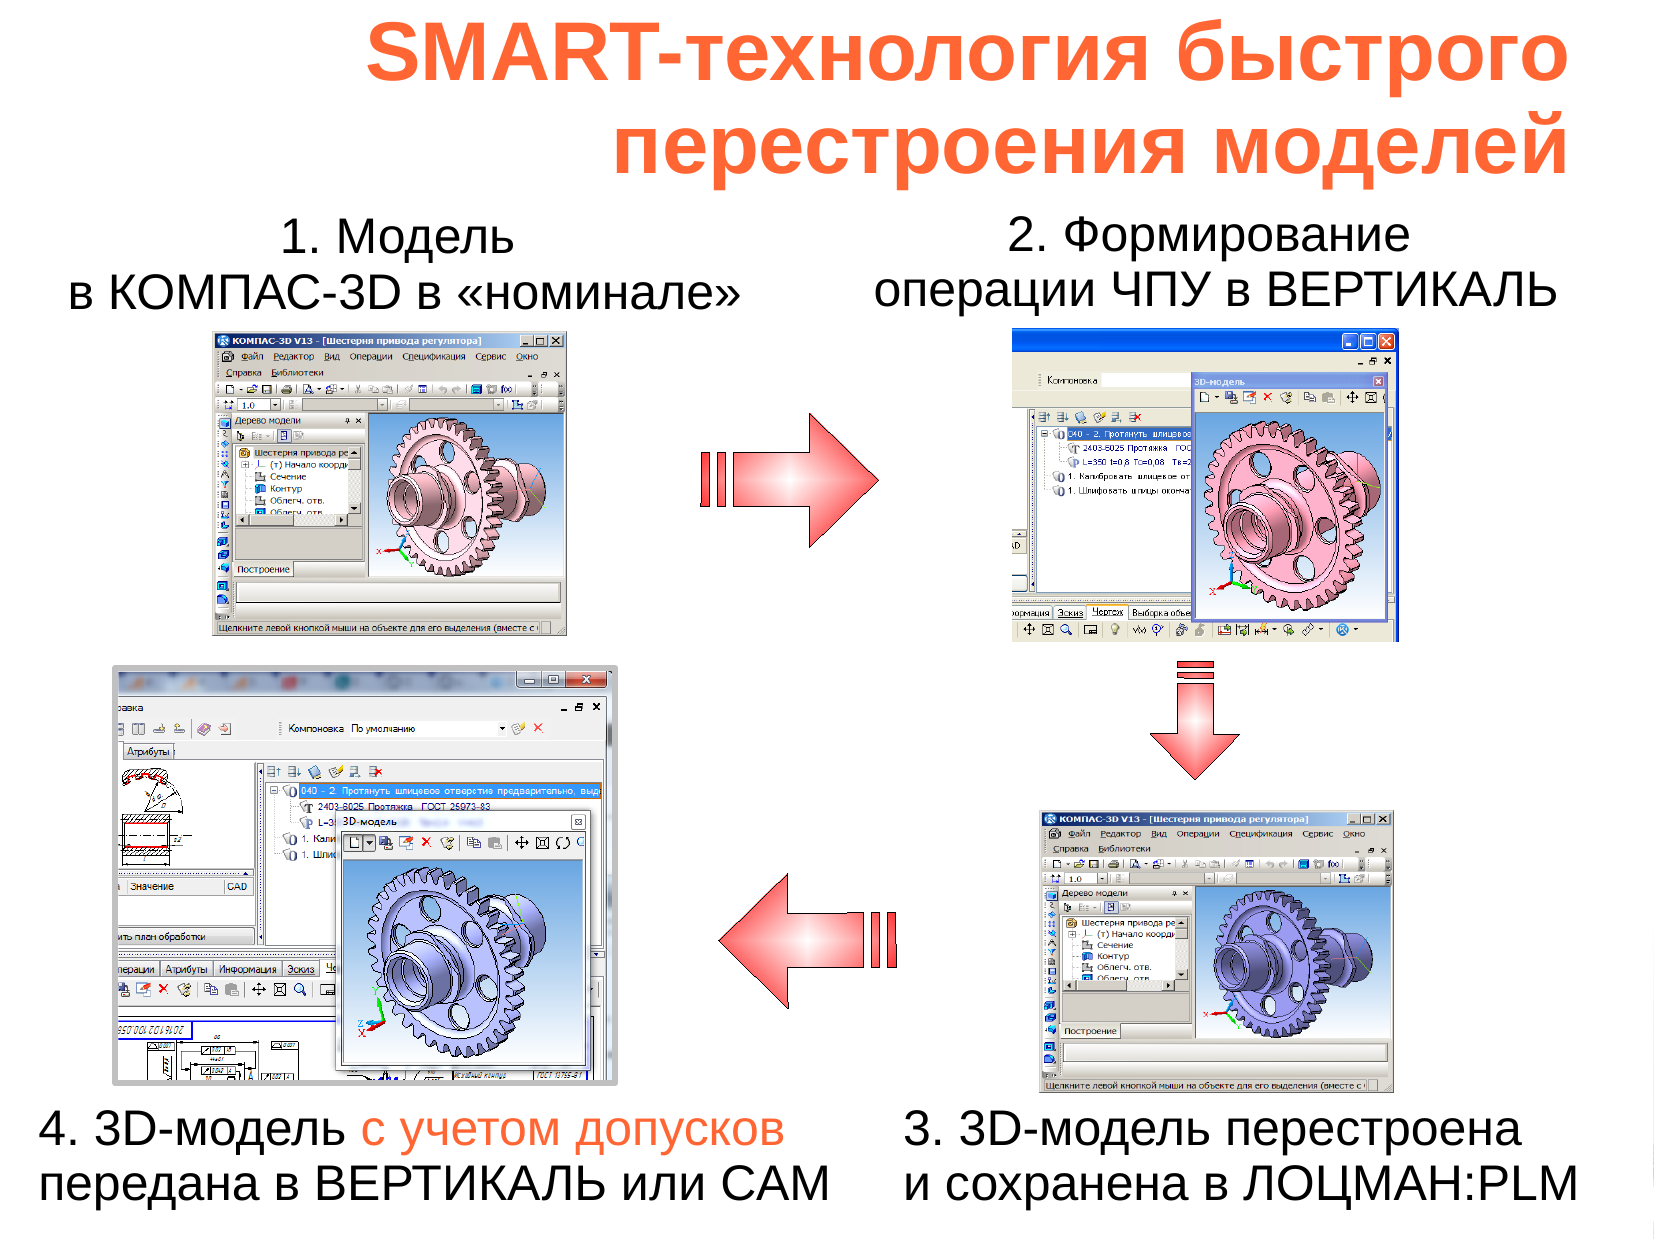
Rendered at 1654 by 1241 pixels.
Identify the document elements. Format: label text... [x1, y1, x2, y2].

text_box 3. 3D-модель перестроена и сохранена в ЛОЦМАН:PLM [888, 1092, 1595, 1219]
text_box [700, 452, 710, 507]
text_box [733, 413, 879, 548]
picture [1039, 810, 1394, 1092]
text_box 1. Модель в КОМПАС-3D в «номинале» [52, 200, 845, 328]
text_box 2. Формирование операции ЧПУ в ВЕРТИКАЛЬ [858, 198, 1574, 325]
title SMART-технология быстрого перестроения моделей [82, 5, 1571, 192]
text_box [0, 590, 1654, 1241]
picture [118, 670, 613, 1081]
text_box [717, 452, 726, 507]
picture [1, 0, 1654, 642]
text_box 4. 3D-модель с учетом допусков передана в ВЕРТИКАЛЬ или CAM [23, 1092, 847, 1219]
